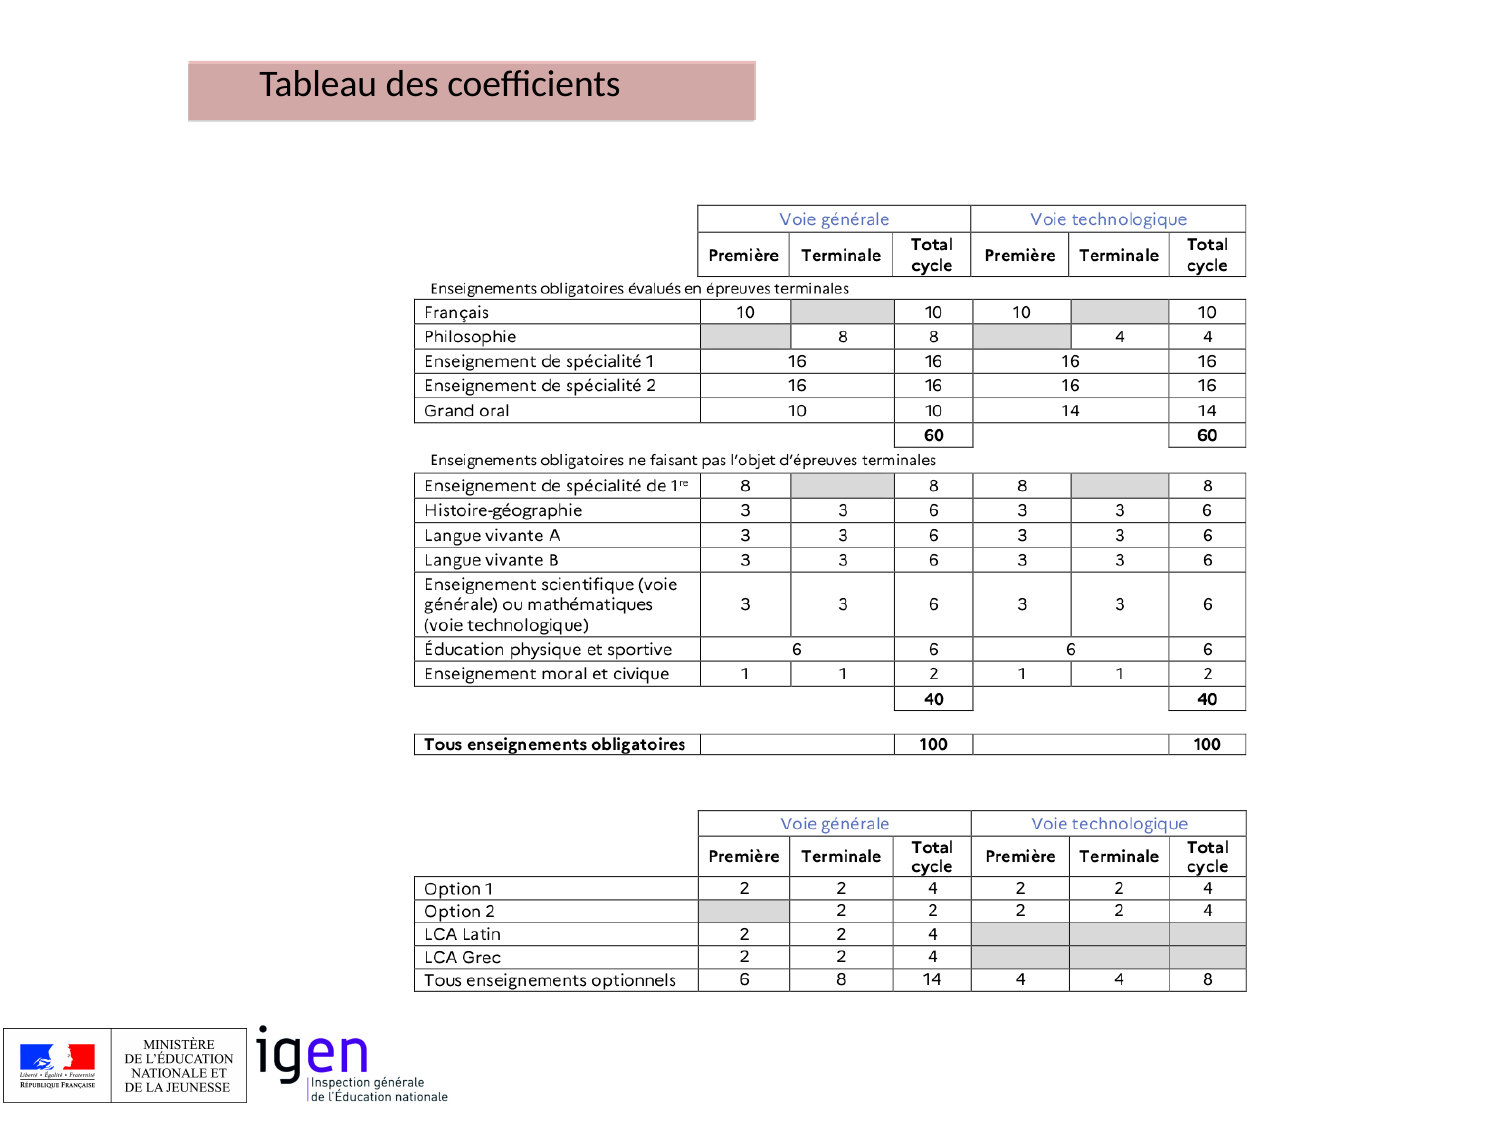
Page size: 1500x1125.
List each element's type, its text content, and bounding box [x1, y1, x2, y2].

picture [312, 172, 1312, 1016]
picture [3, 1028, 247, 1103]
text_box [733, 60, 756, 120]
picture [254, 1023, 450, 1103]
text_box [188, 60, 244, 120]
text_box Tableau des coefficients [244, 60, 733, 120]
